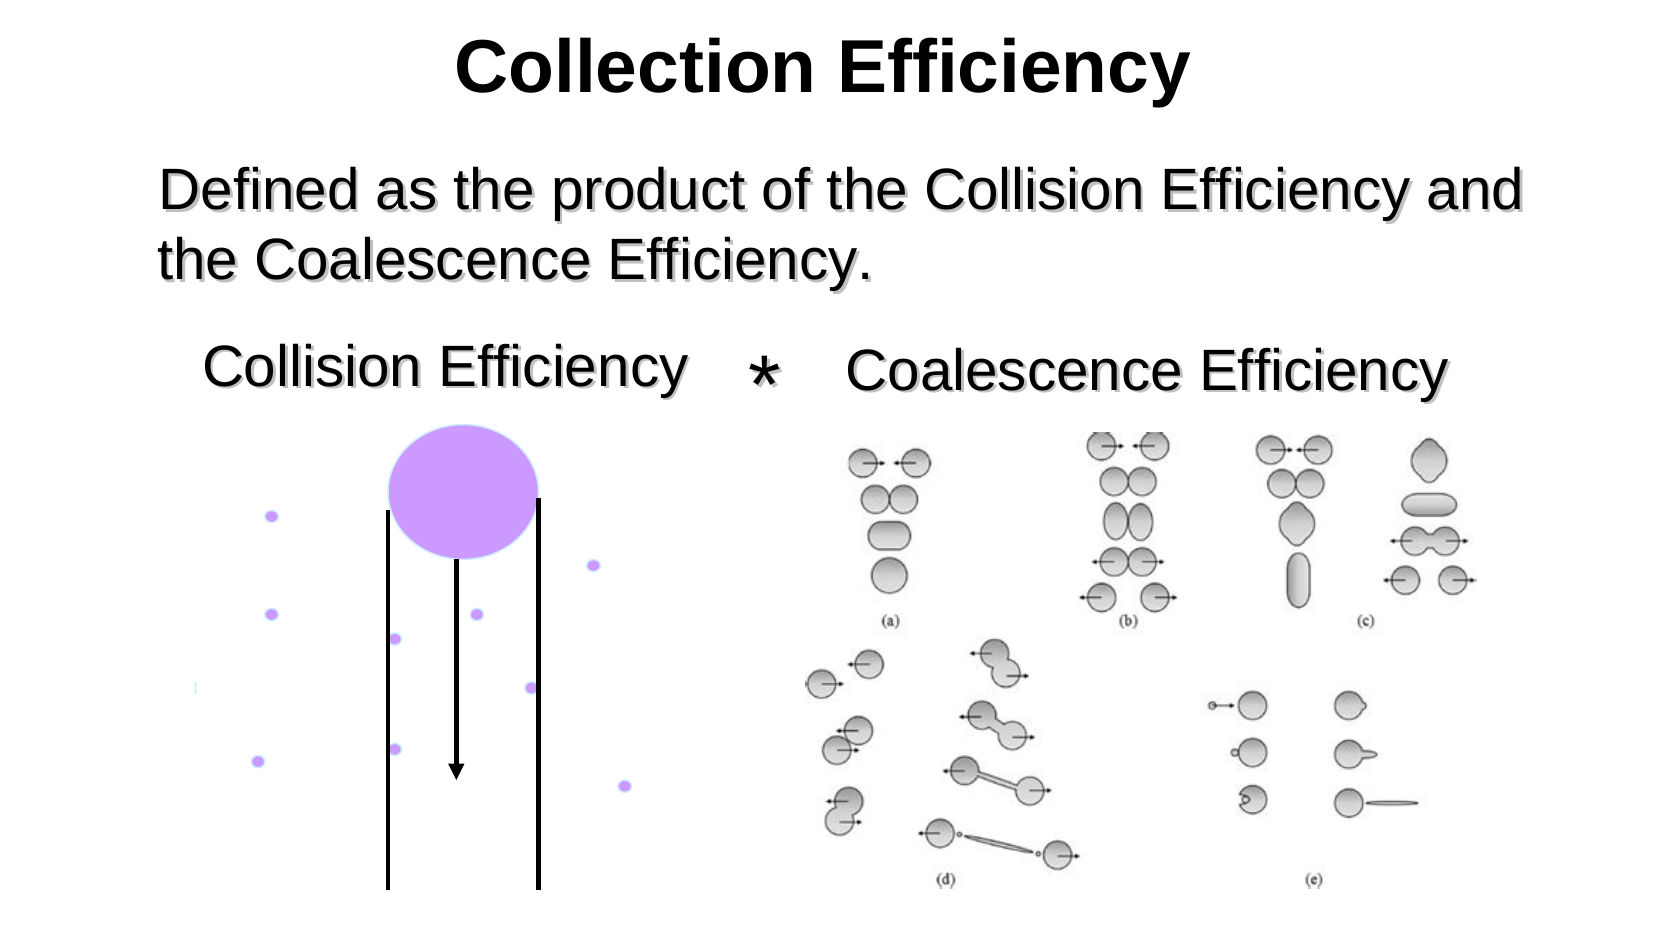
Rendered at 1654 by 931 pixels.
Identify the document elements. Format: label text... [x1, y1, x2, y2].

text_box [524, 681, 536, 695]
text_box [586, 559, 601, 572]
text_box [264, 510, 279, 523]
text_box [390, 743, 402, 756]
text_box [470, 608, 484, 621]
text_box Defined as the product of the Collision Efficiency and the Coalescence Efficiency. [61, 144, 1587, 299]
text_box [618, 780, 632, 793]
text_box [390, 632, 402, 646]
picture [805, 432, 1477, 889]
text_box Coalescence Efficiency [842, 330, 1453, 404]
text_box * [740, 328, 789, 402]
text_box [264, 608, 279, 621]
title Collection Efficiency [0, 11, 1651, 113]
text_box [251, 755, 265, 768]
text_box [387, 424, 539, 560]
text_box Collision Efficiency [199, 326, 693, 400]
